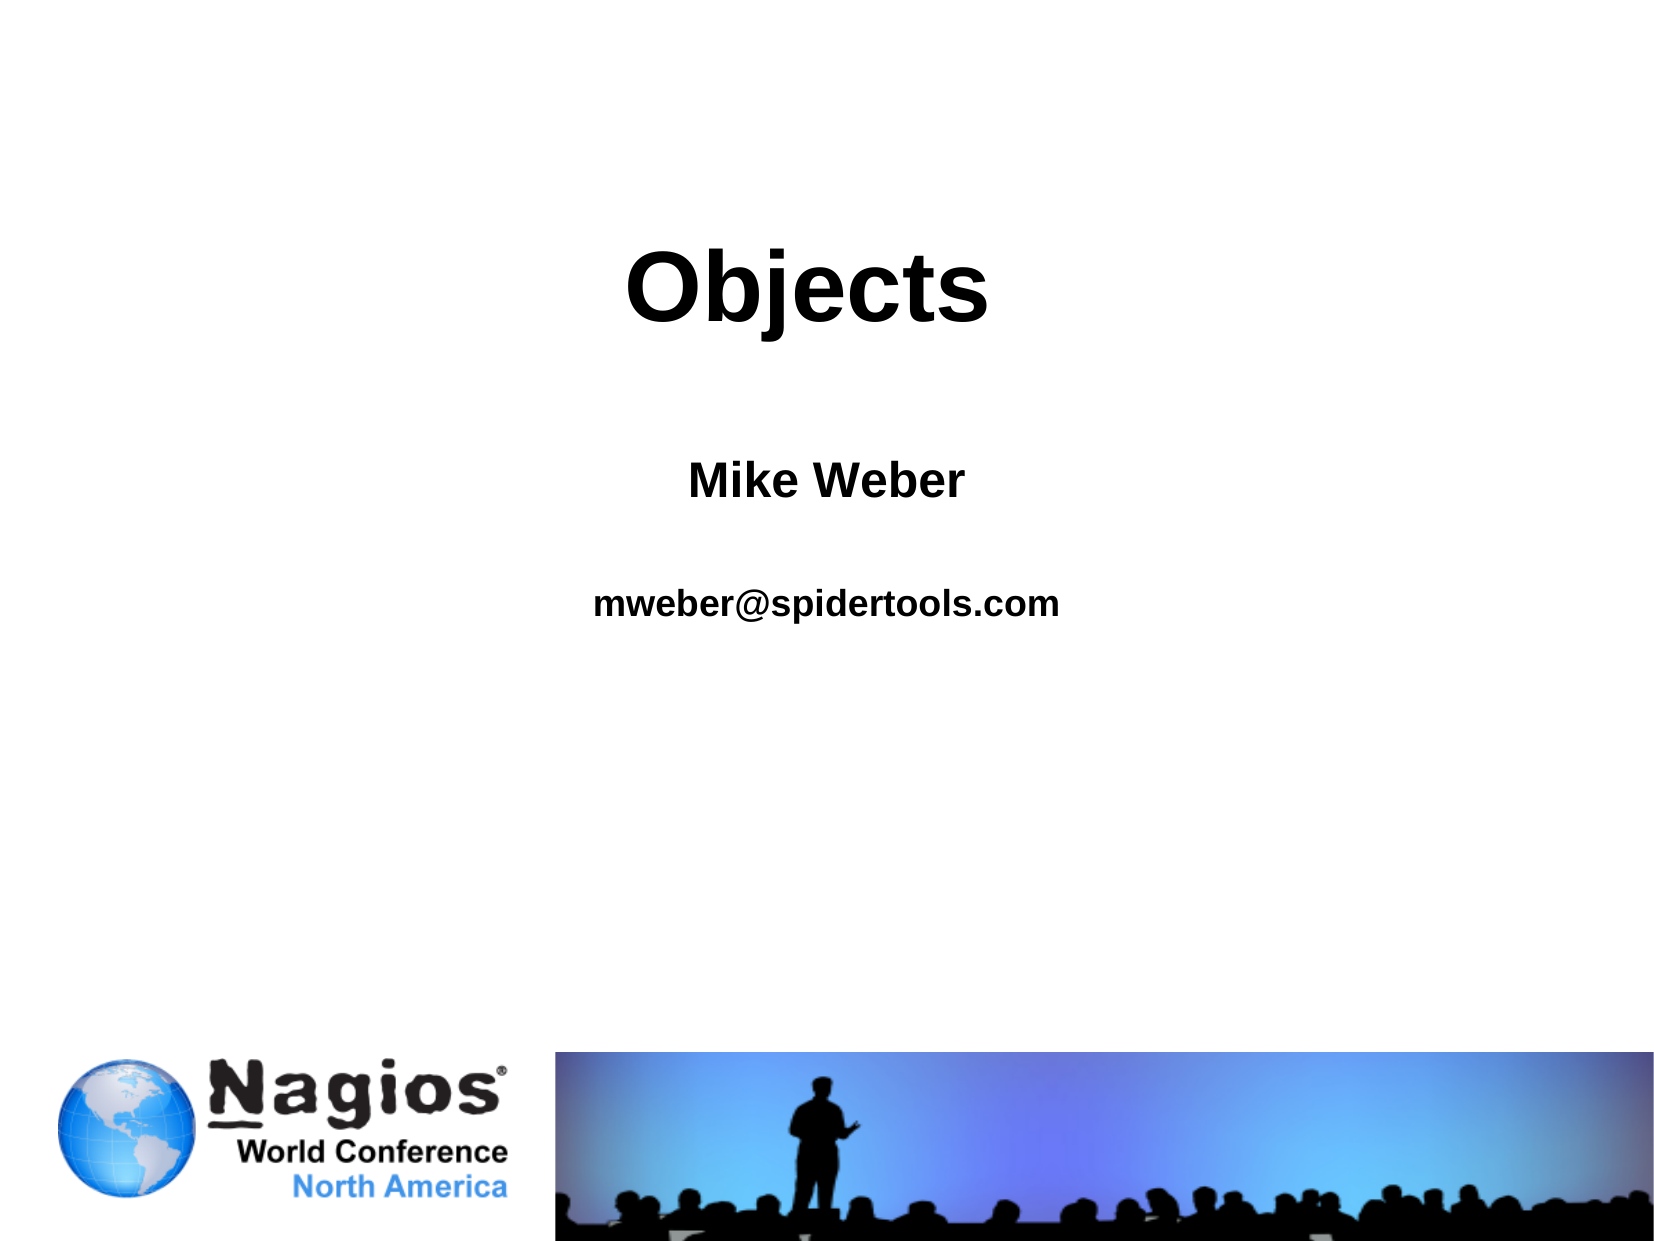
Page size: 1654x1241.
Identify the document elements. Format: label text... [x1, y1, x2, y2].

picture [58, 1058, 509, 1228]
picture [555, 1052, 1654, 1241]
text_box Objects [360, 224, 1296, 351]
text_box Mike Weber [0, 444, 1654, 516]
text_box mweber@spidertools.com [0, 574, 1654, 632]
